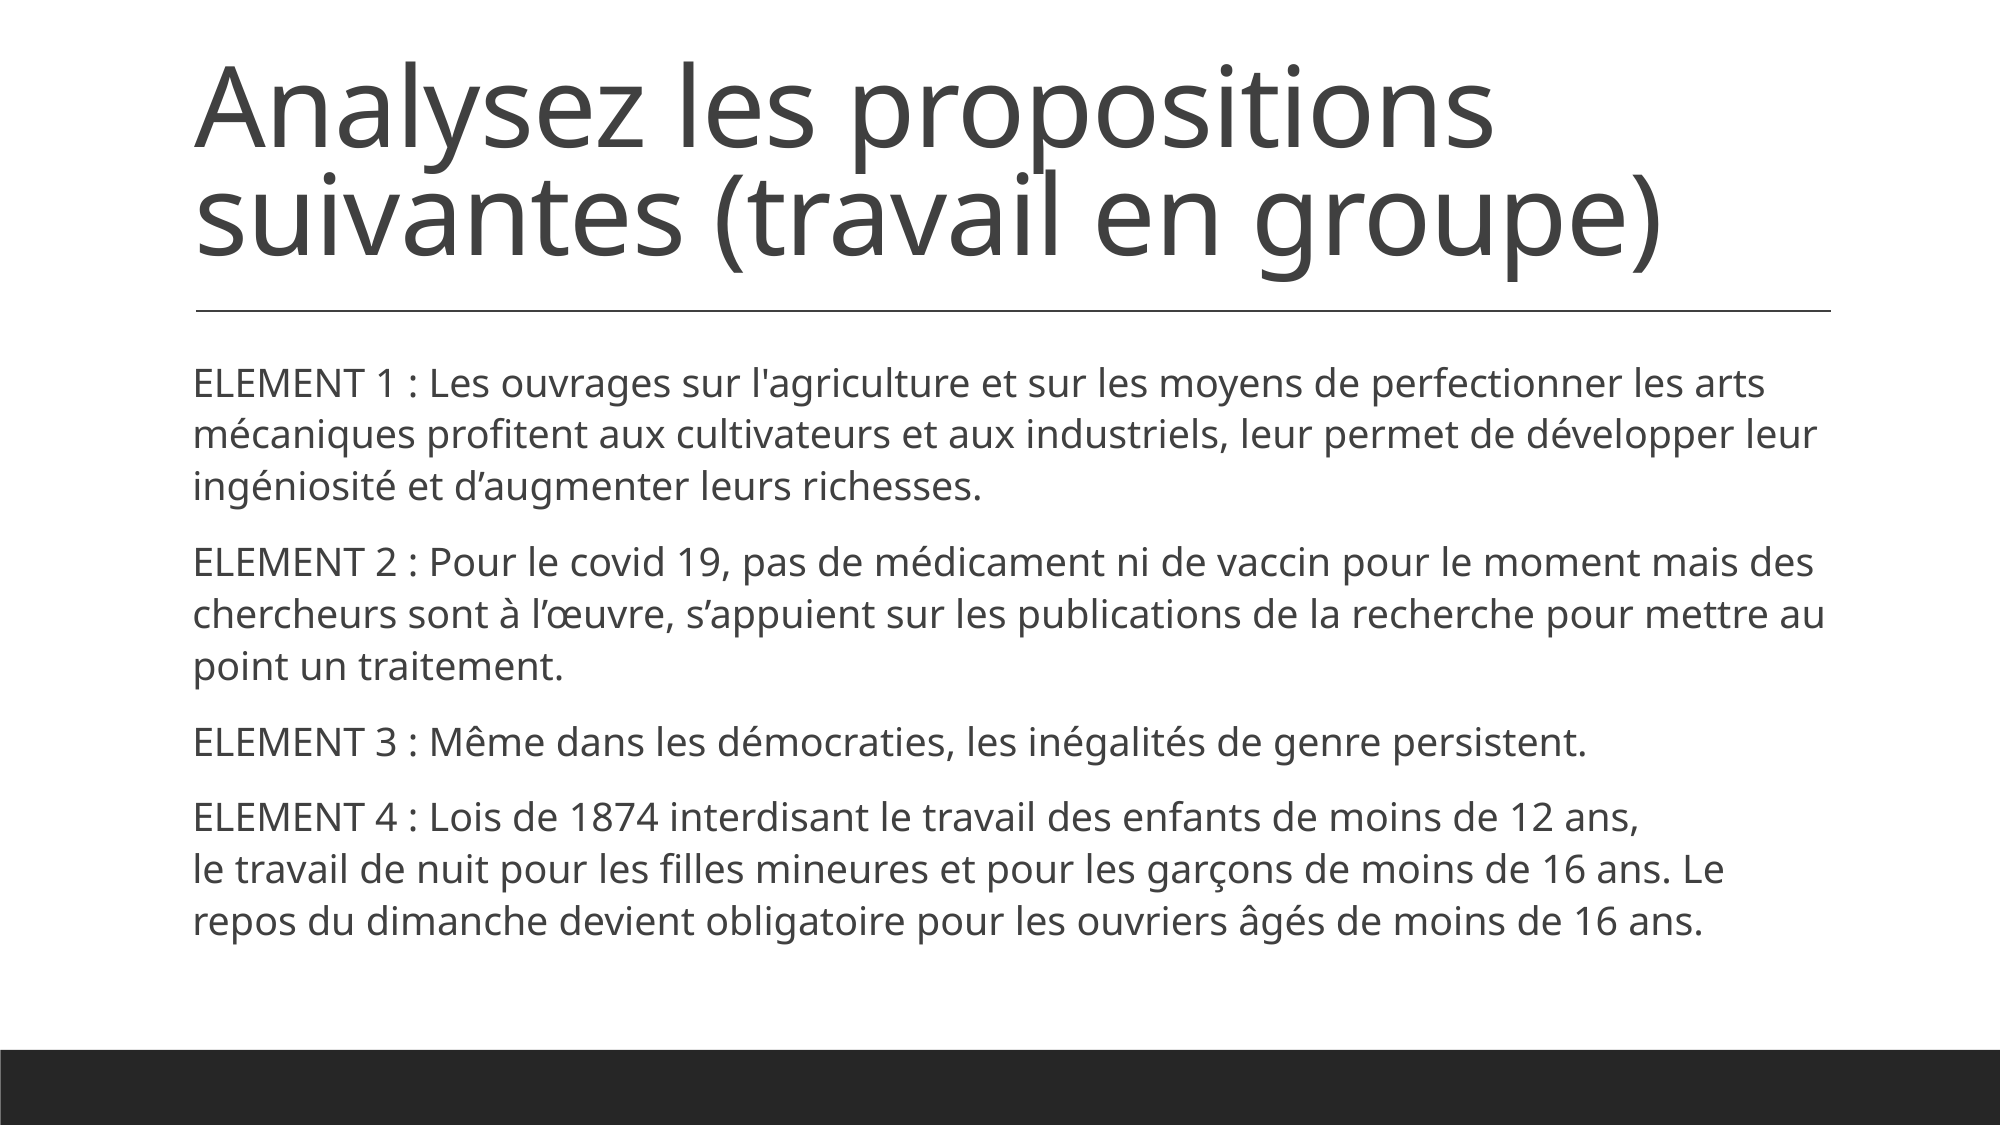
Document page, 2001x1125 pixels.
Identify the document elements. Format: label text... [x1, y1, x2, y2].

text_box ELEMENT 1 : Les ouvrages sur l'agriculture et sur les moyens de perfectionner les arts mécaniques profitent aux cultivateurs et aux industriels, leur permet de développer leur ingéniosité et d’augmenter leurs richesses. ELEMENT 2 : Pour le covid 19, pas de médicament ni de vaccin pour le moment mais des chercheurs sont à l’œuvre, s’appuient sur les publications de la recherche pour mettre au point un traitement. ELEMENT 3 : Même dans les démocraties, les inégalités de genre persistent. ELEMENT 4 : Lois de 1874 interdisant le travail des enfants de moins de 12 ans, le travail de nuit pour les filles mineures et pour les garçons de moins de 16 ans. Le repos du dimanche devient obligatoire pour les ouvriers âgés de moins de 16 ans. [179, 345, 1830, 963]
text_box Analysez les propositions suivantes (travail en groupe) [179, 46, 1830, 285]
